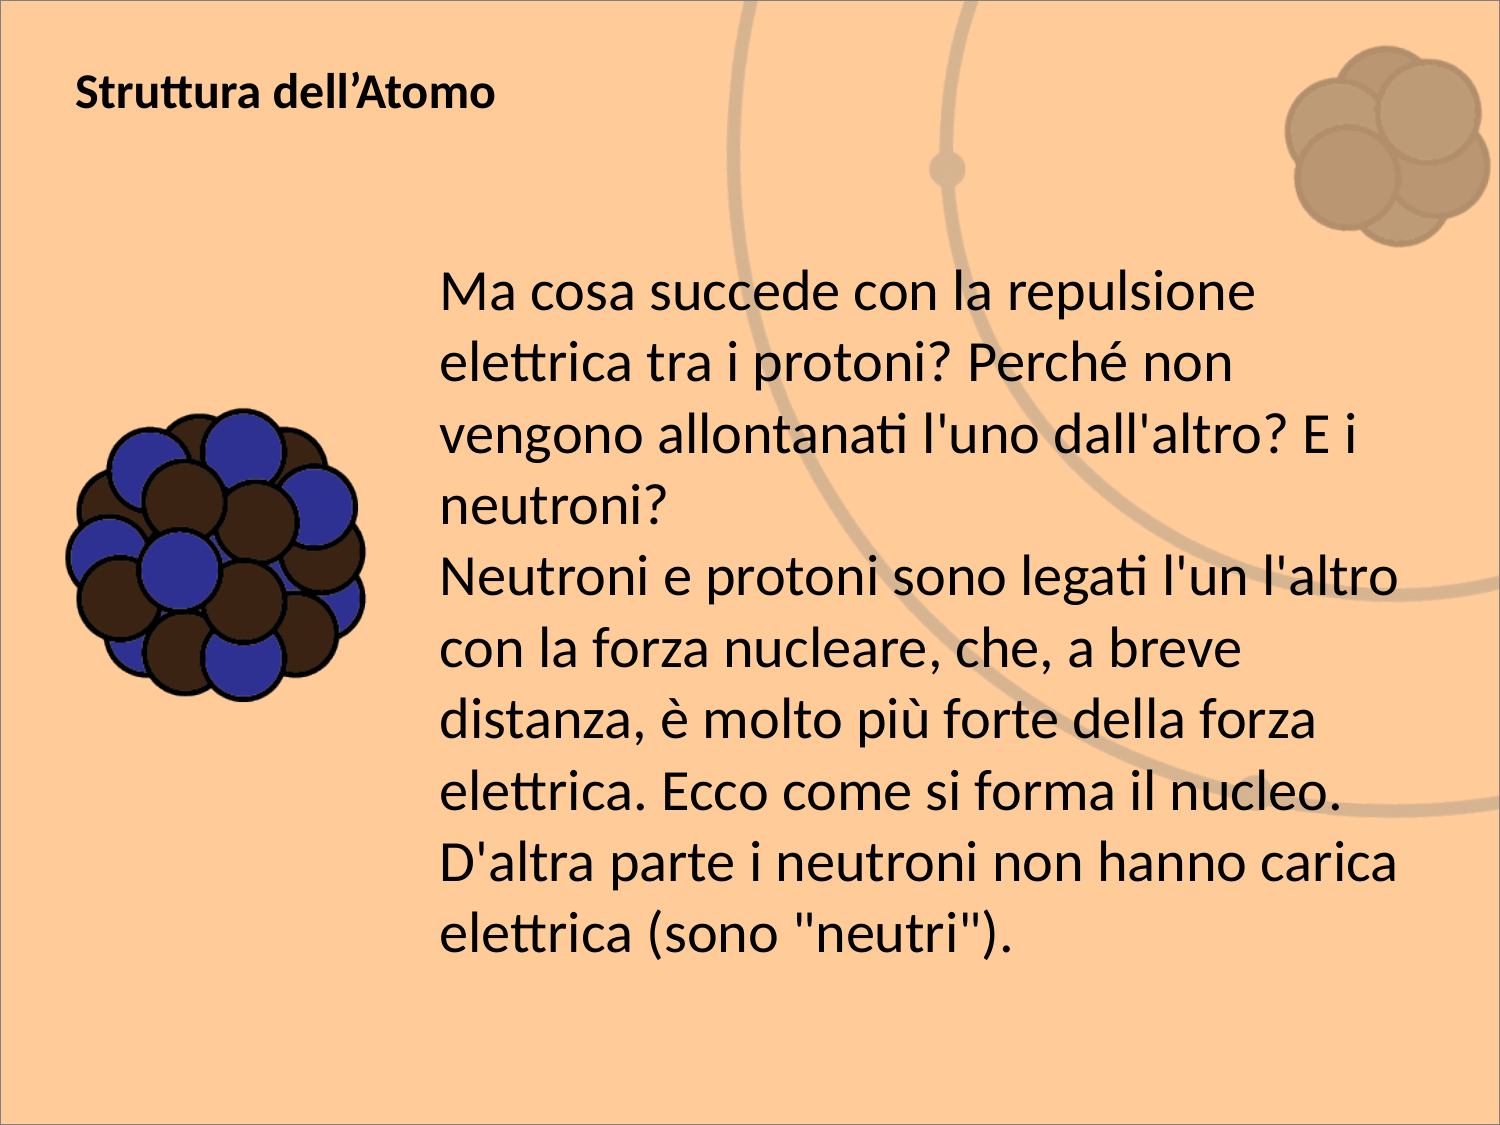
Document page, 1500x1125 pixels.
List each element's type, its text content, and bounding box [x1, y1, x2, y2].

text_box [0, 0, 1500, 1125]
picture [18, 355, 428, 766]
text_box Ma cosa succede con la repulsione elettrica tra i protoni? Perché non vengono allontanati l'uno dall'altro? E i neutroni? Neutroni e protoni sono legati l'un l'altro con la forza nucleare, che, a breve distanza, è molto più forte della forza elettrica. Ecco come si forma il nucleo. D'altra parte i neutroni non hanno carica elettrica (sono "neutri"). [439, 179, 1412, 1036]
title Struttura dell’Atomo [75, 56, 841, 120]
picture [722, 0, 1500, 829]
